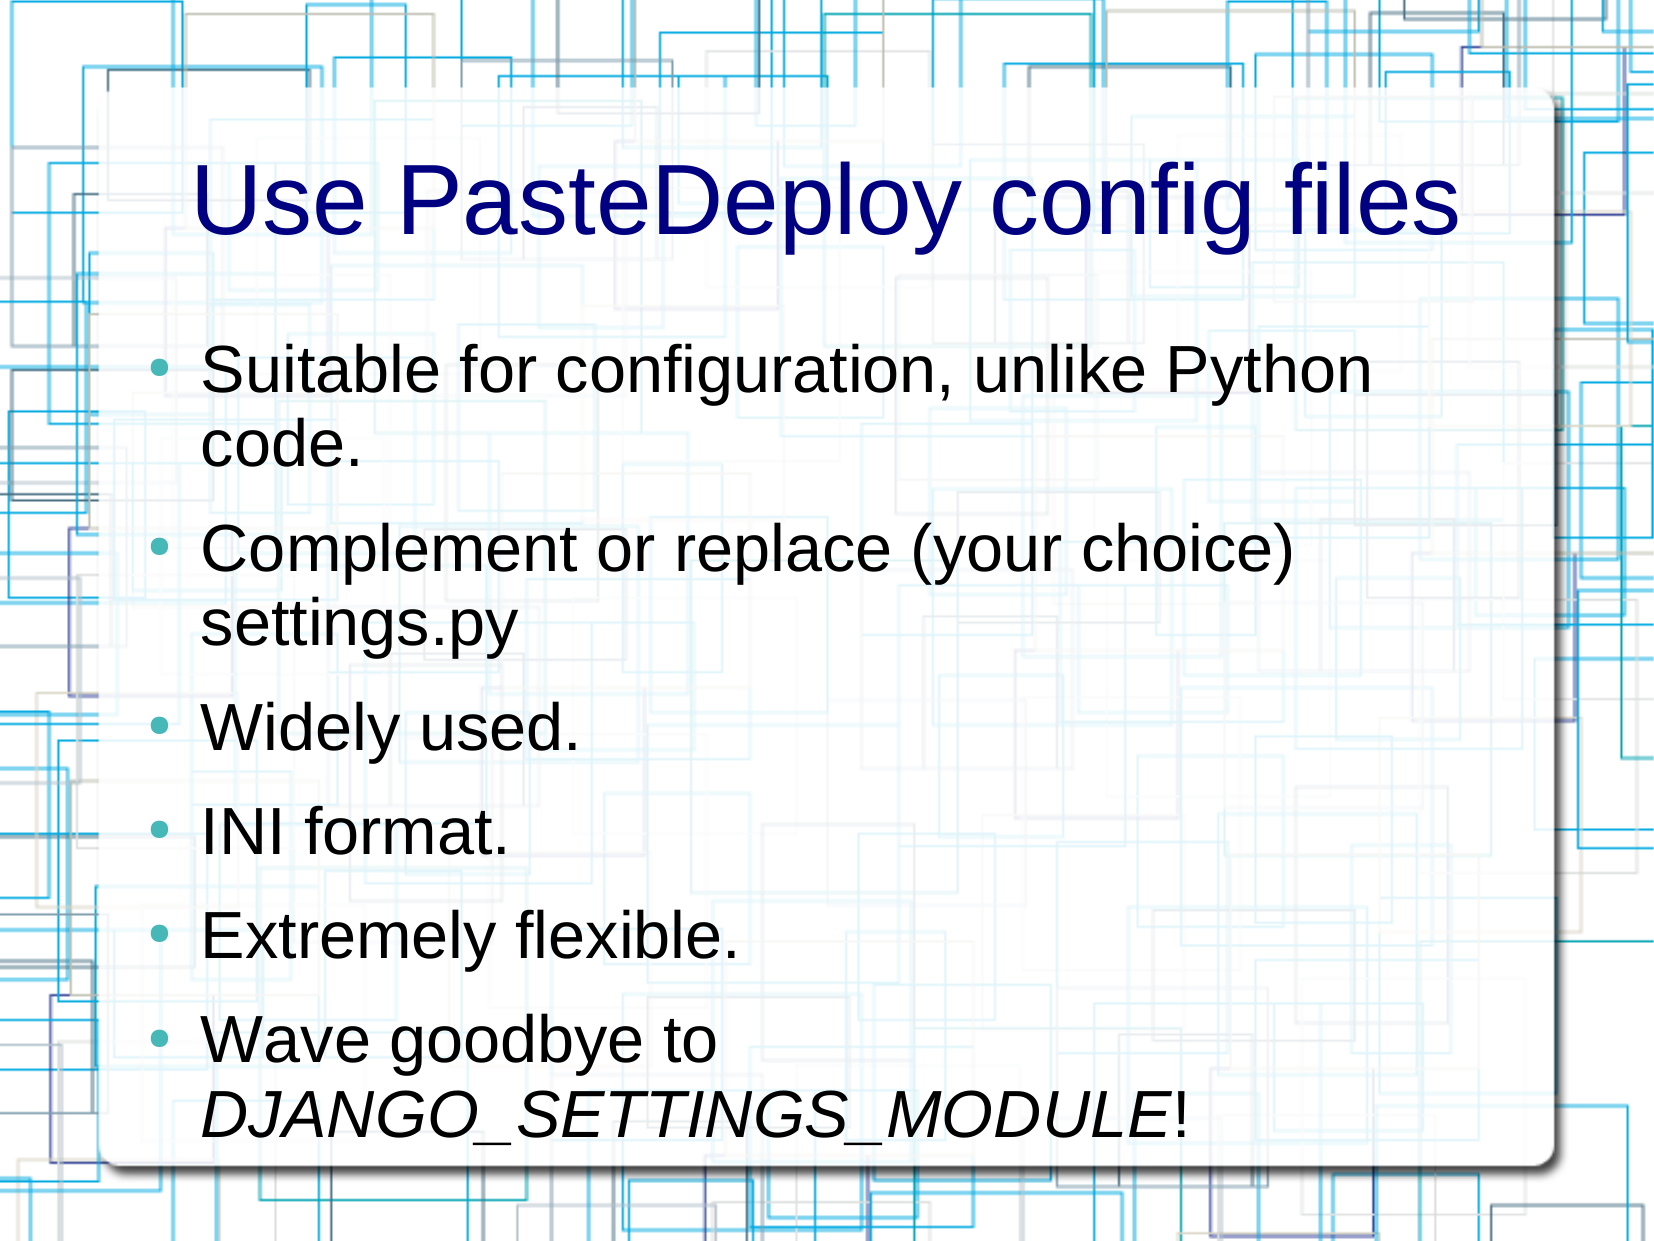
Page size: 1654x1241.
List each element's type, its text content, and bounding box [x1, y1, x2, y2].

title Use PasteDeploy config files [118, 104, 1536, 297]
list Suitable for configuration, unlike Python code. Complement or replace (your choice) settings.py Widely used. INI format. Extremely flexible. Wave goodbye to DJANGO_SETTINGS_MODULE! [129, 331, 1524, 1153]
picture [0, 0, 1654, 1241]
